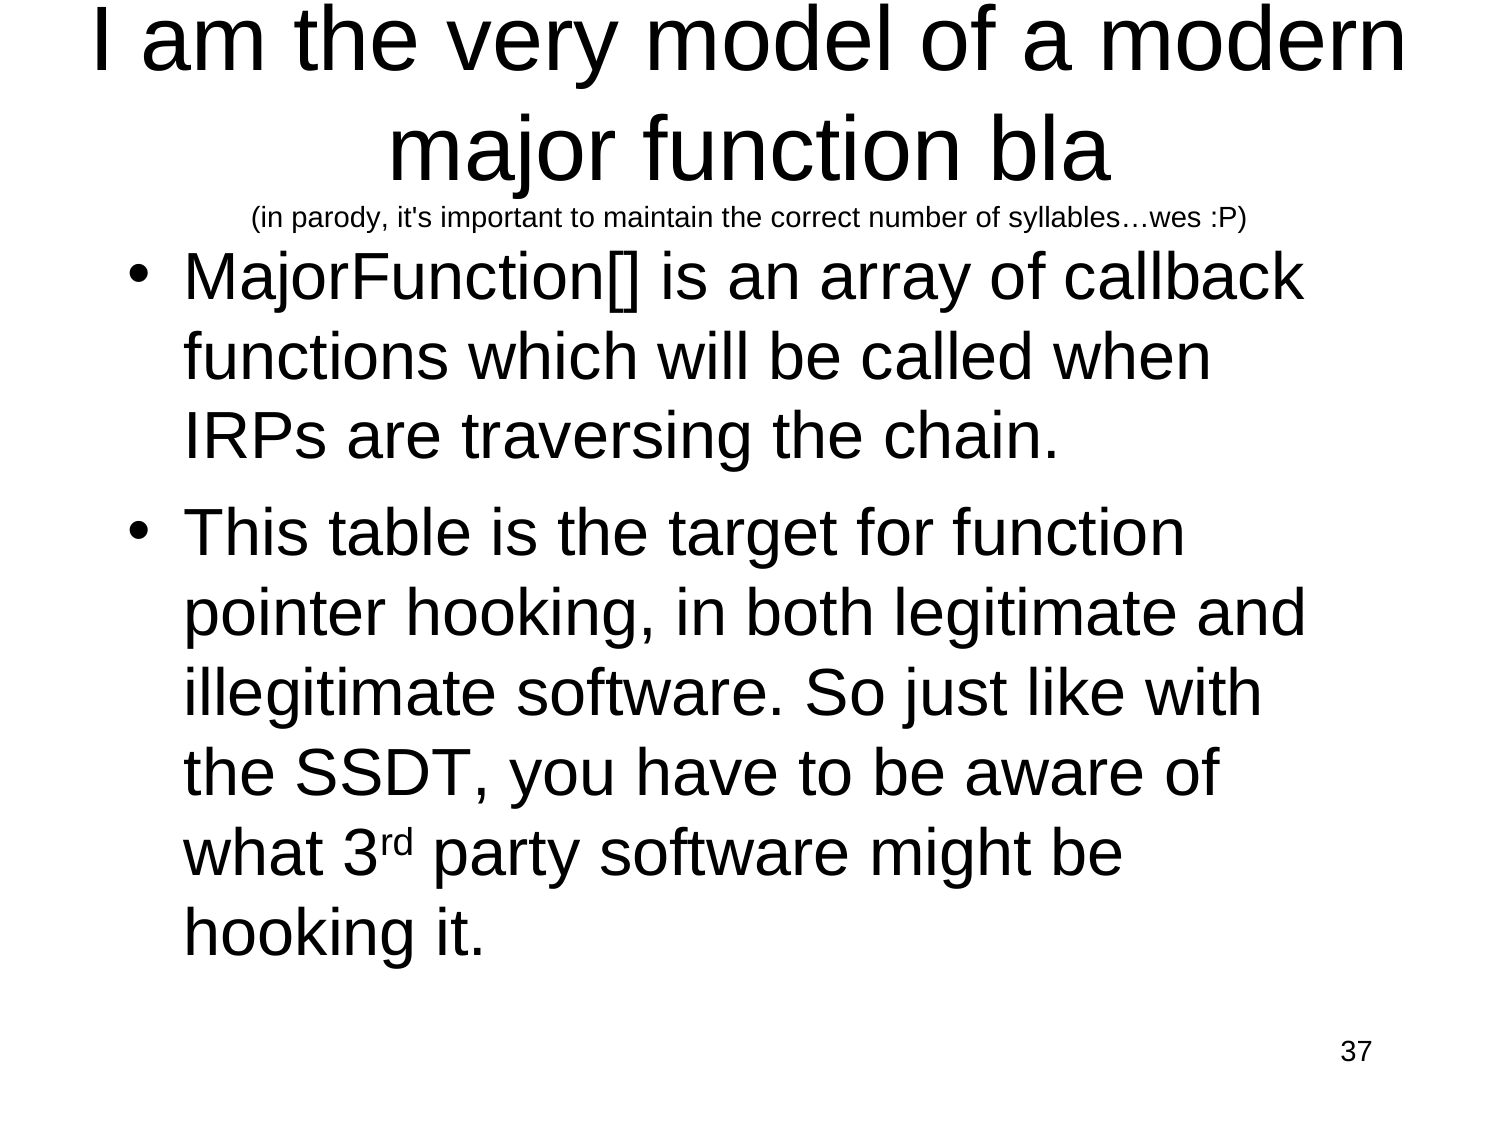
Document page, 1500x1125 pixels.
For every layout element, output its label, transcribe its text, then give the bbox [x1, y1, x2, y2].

text_box <number> [1074, 1025, 1388, 1101]
title I am the very model of a modern major function bla (in parody, it's important to maintain the correct number of syllables…wes :P) [0, 0, 1500, 242]
list MajorFunction[] is an array of callback functions which will be called when IRPs are traversing the chain. This table is the target for function pointer hooking, in both legitimate and illegitimate software. So just like with the SSDT, you have to be aware of what 3rd party software might be hooking it. [112, 224, 1388, 1073]
